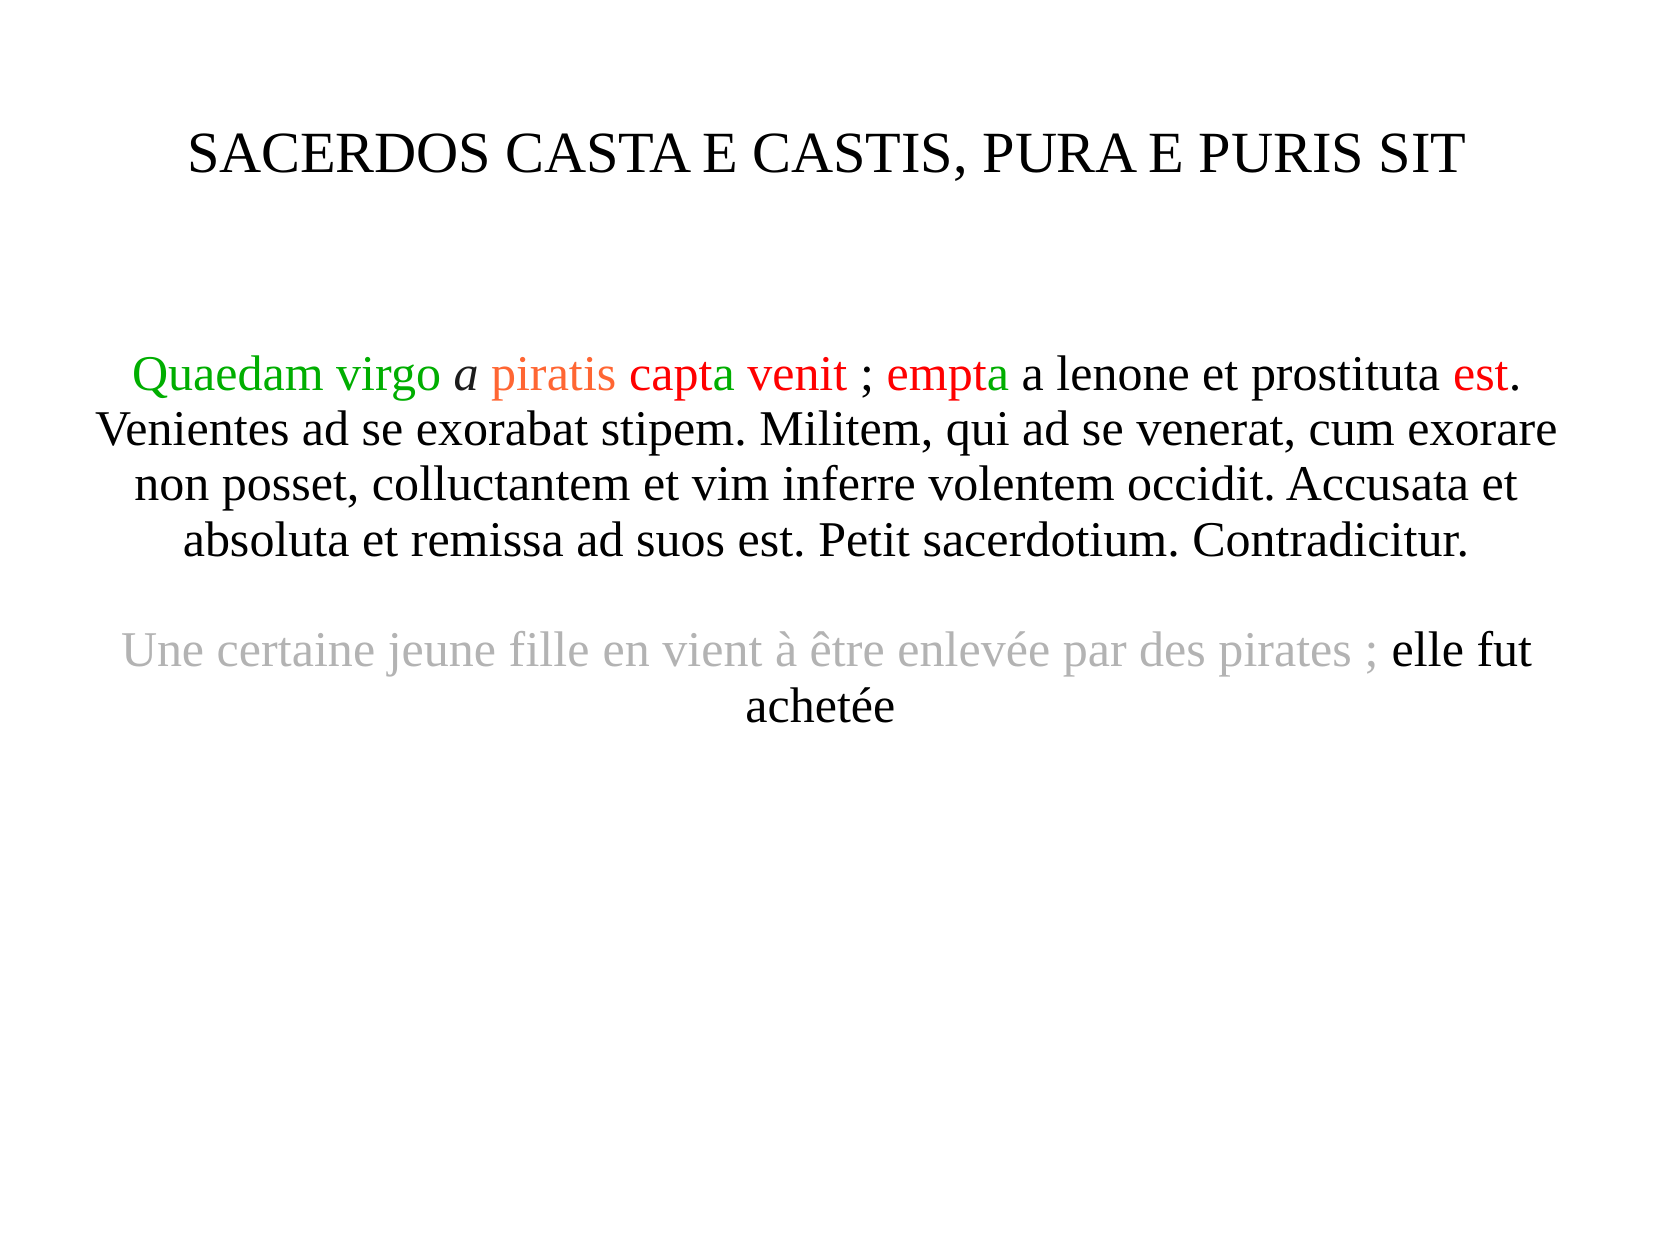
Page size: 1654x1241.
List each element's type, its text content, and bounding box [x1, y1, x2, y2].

subtitle Quaedam virgo a piratis capta venit ; empta a lenone et prostituta est. Venientes ad se exorabat stipem. Militem, qui ad se venerat, cum exorare non posset, colluctantem et vim inferre volentem occidit. Accusata et absoluta et remissa ad suos est. Petit sacerdotium. Contradicitur. Une certaine jeune fille en vient à être enlevée par des pirates ; elle fut achetée [82, 290, 1571, 1010]
title SACERDOS CASTA E CASTIS, PURA E PURIS SIT [82, 49, 1571, 257]
